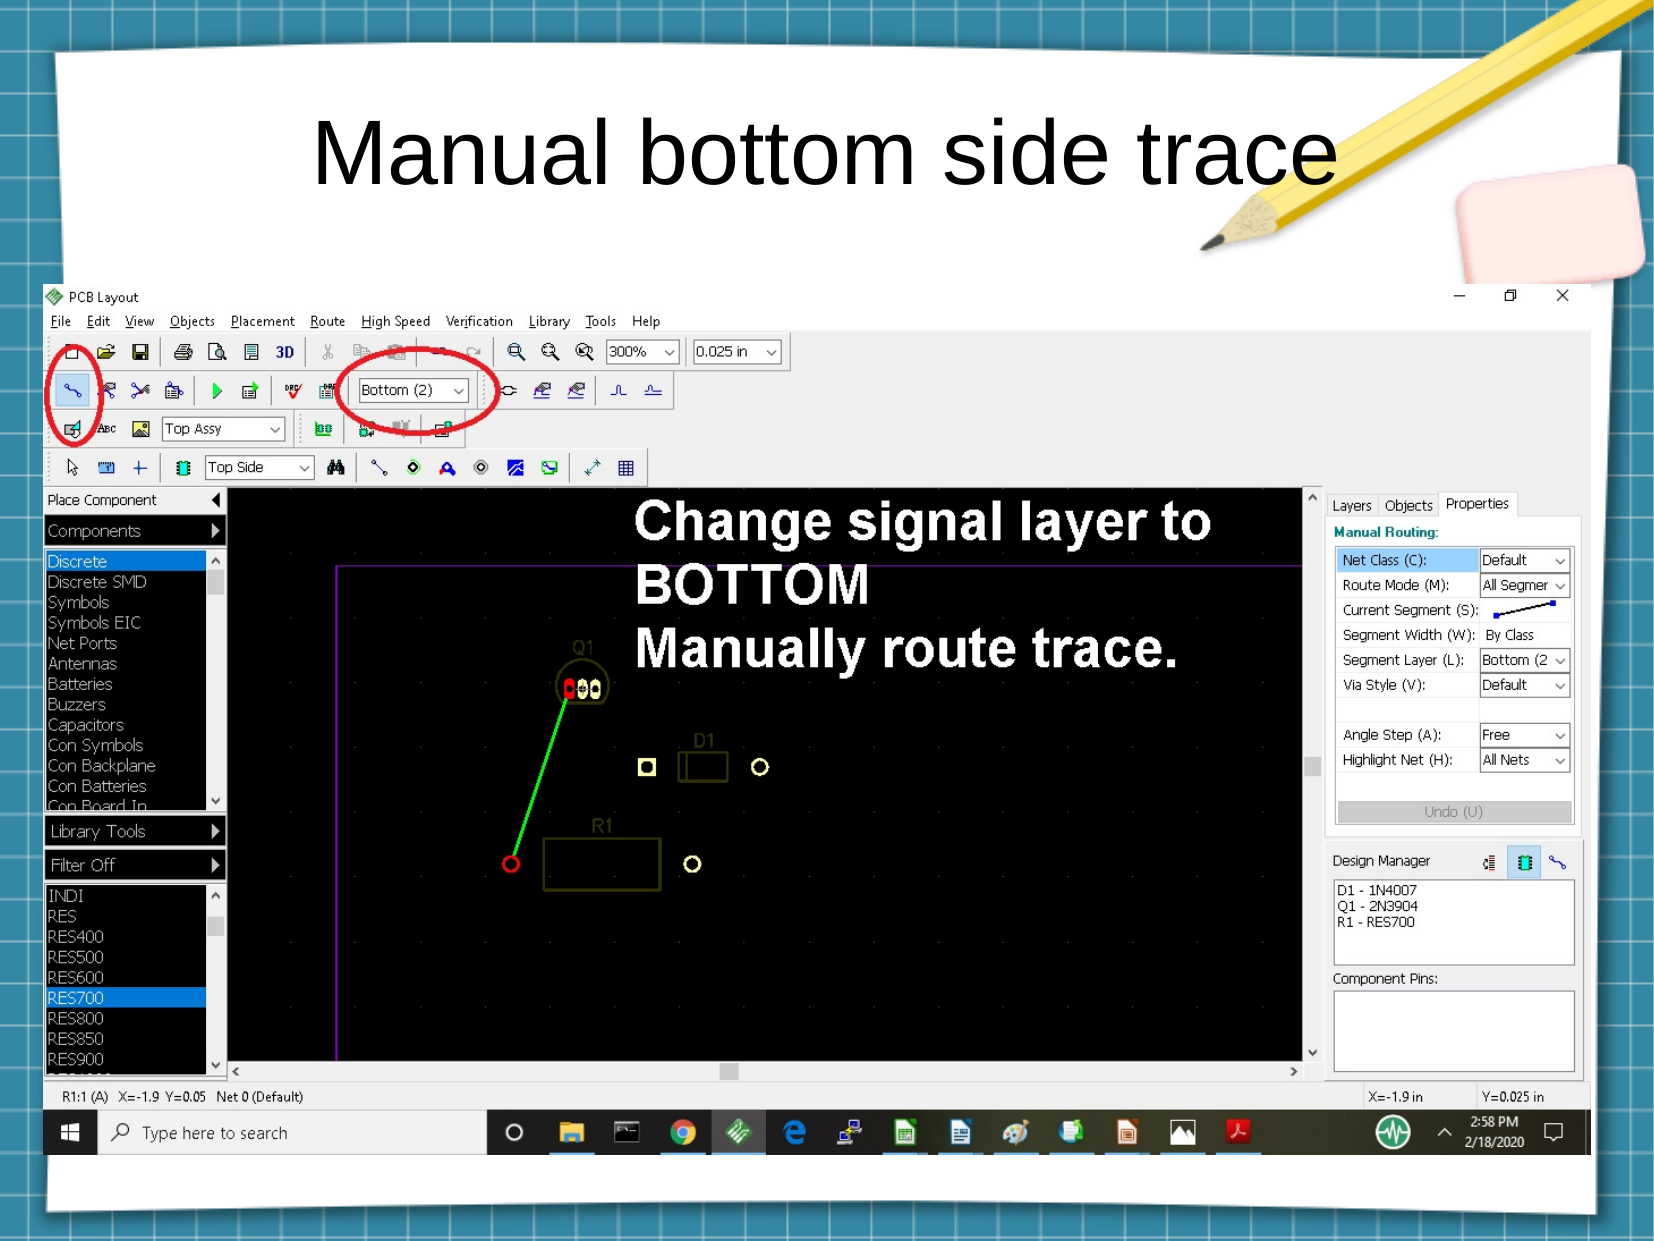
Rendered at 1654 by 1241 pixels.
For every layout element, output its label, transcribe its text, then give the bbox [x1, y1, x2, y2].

picture [0, 0, 1654, 1241]
title Manual bottom side trace [82, 49, 1571, 257]
